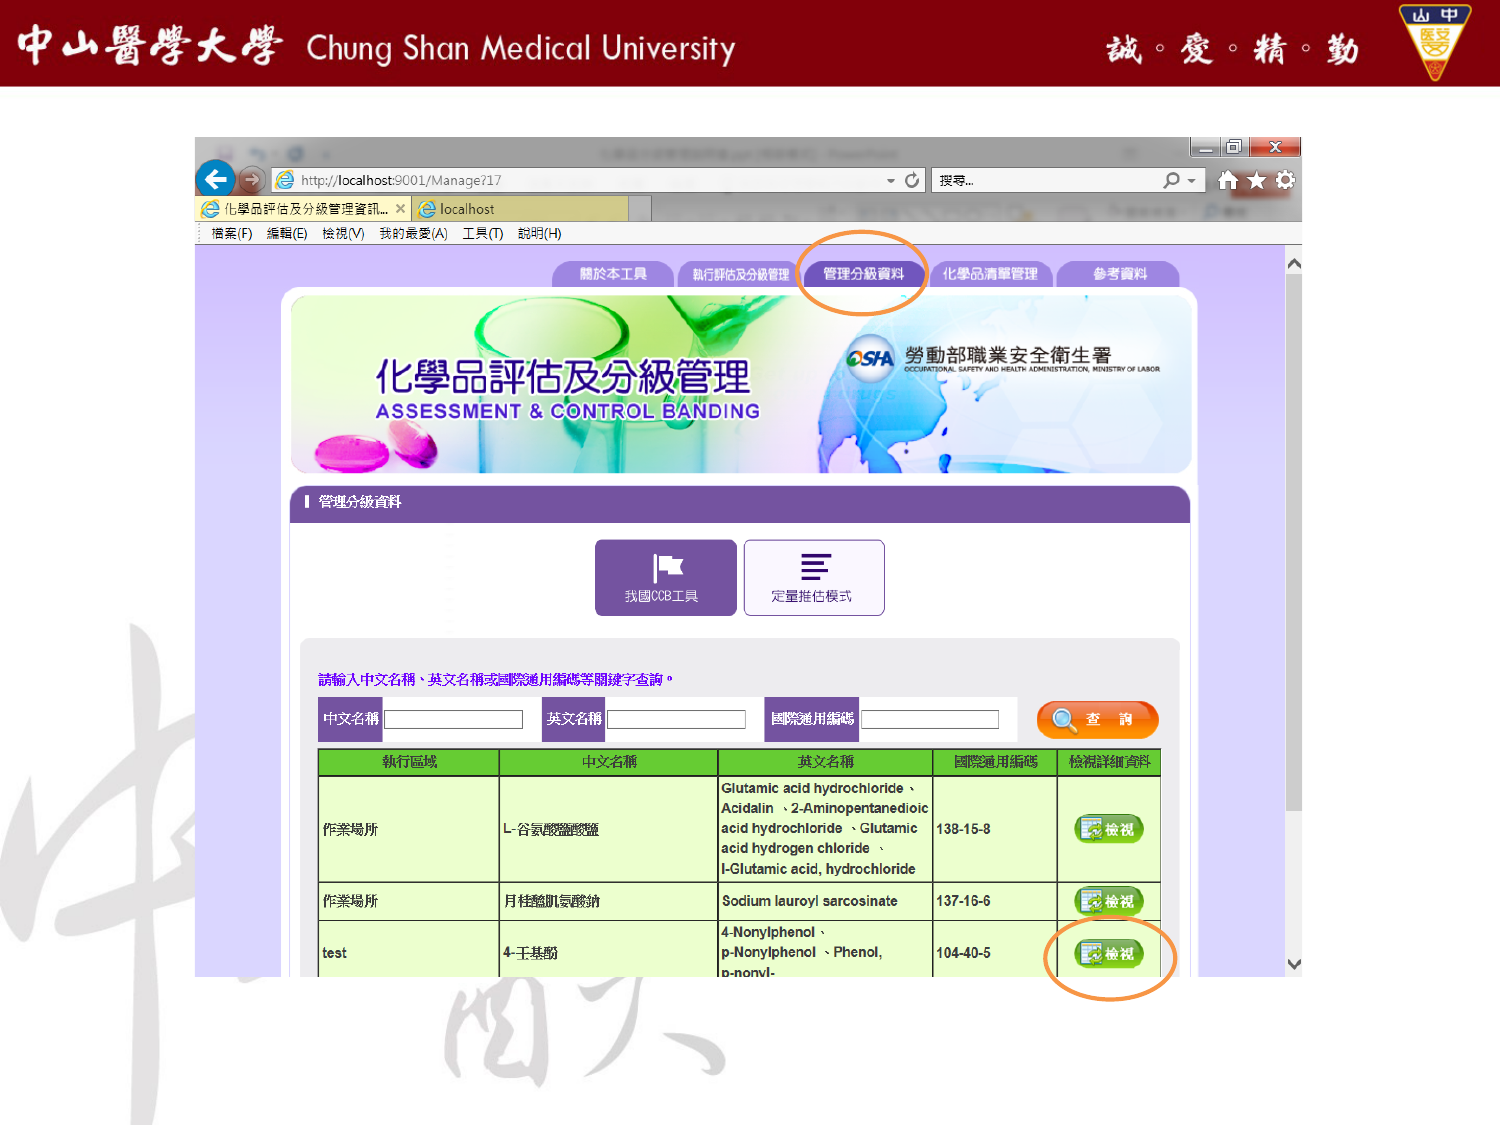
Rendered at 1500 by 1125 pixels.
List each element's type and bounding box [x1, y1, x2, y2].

picture [194, 137, 1303, 977]
picture [1048, 920, 1173, 977]
